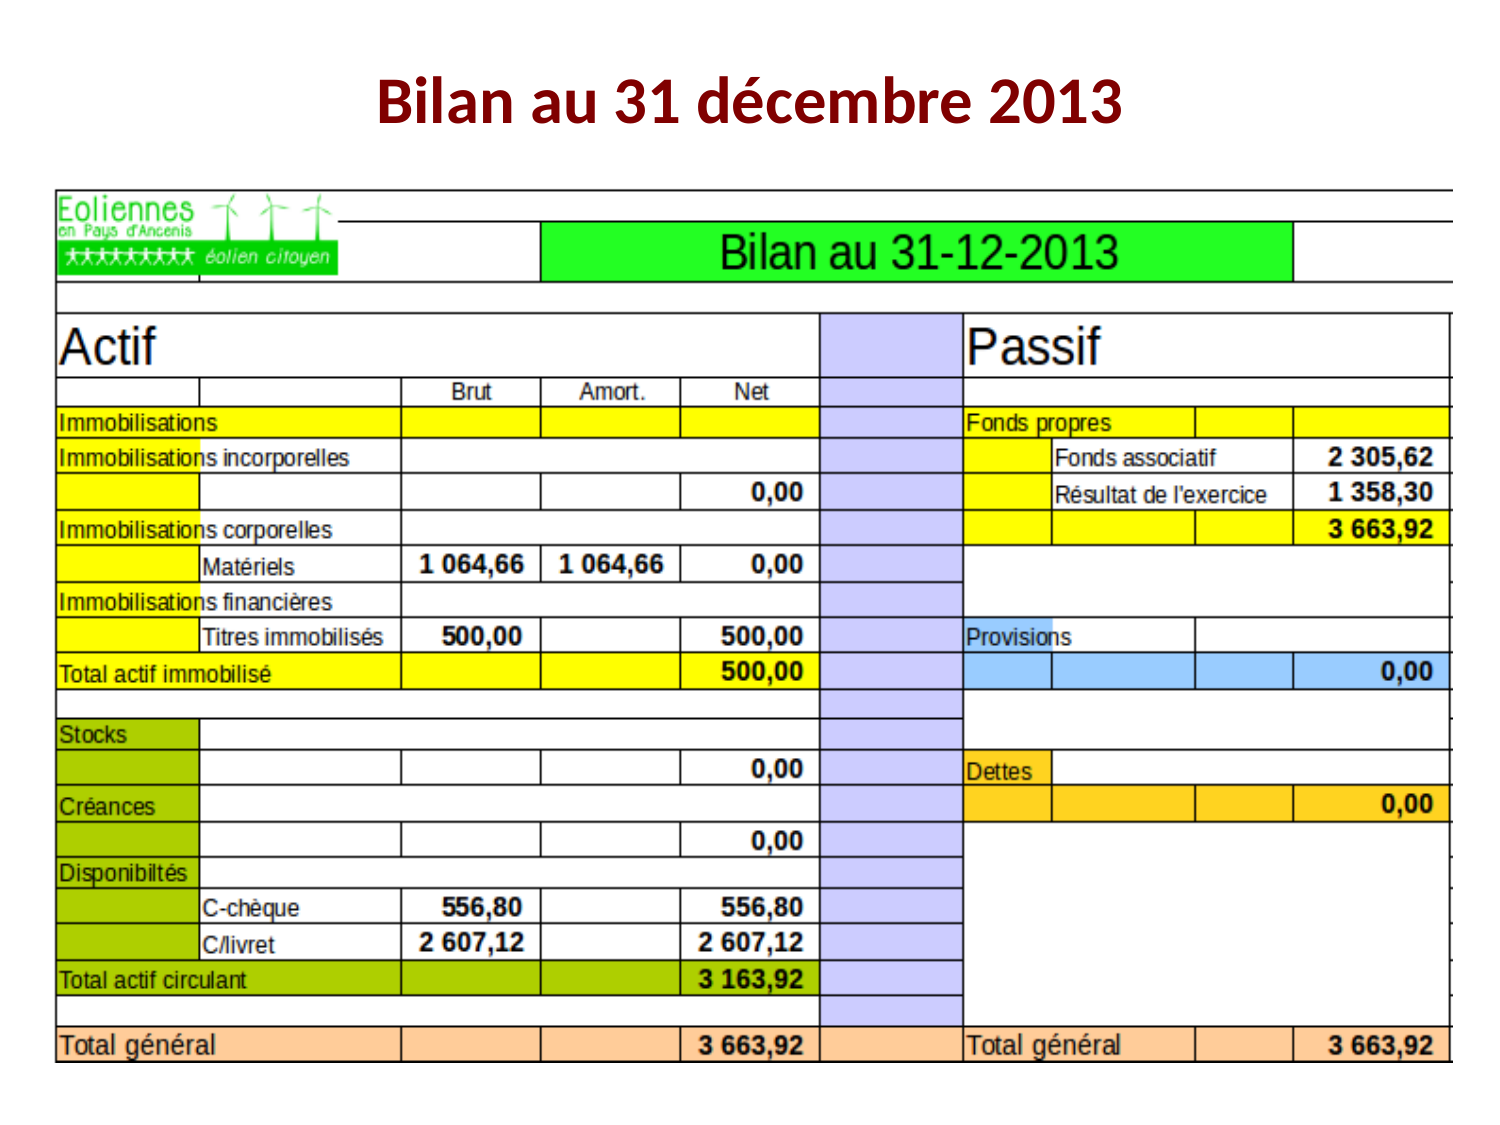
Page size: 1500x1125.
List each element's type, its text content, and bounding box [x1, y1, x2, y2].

title Bilan au 31 décembre 2013 [75, 45, 1426, 149]
picture [48, 184, 1453, 1063]
